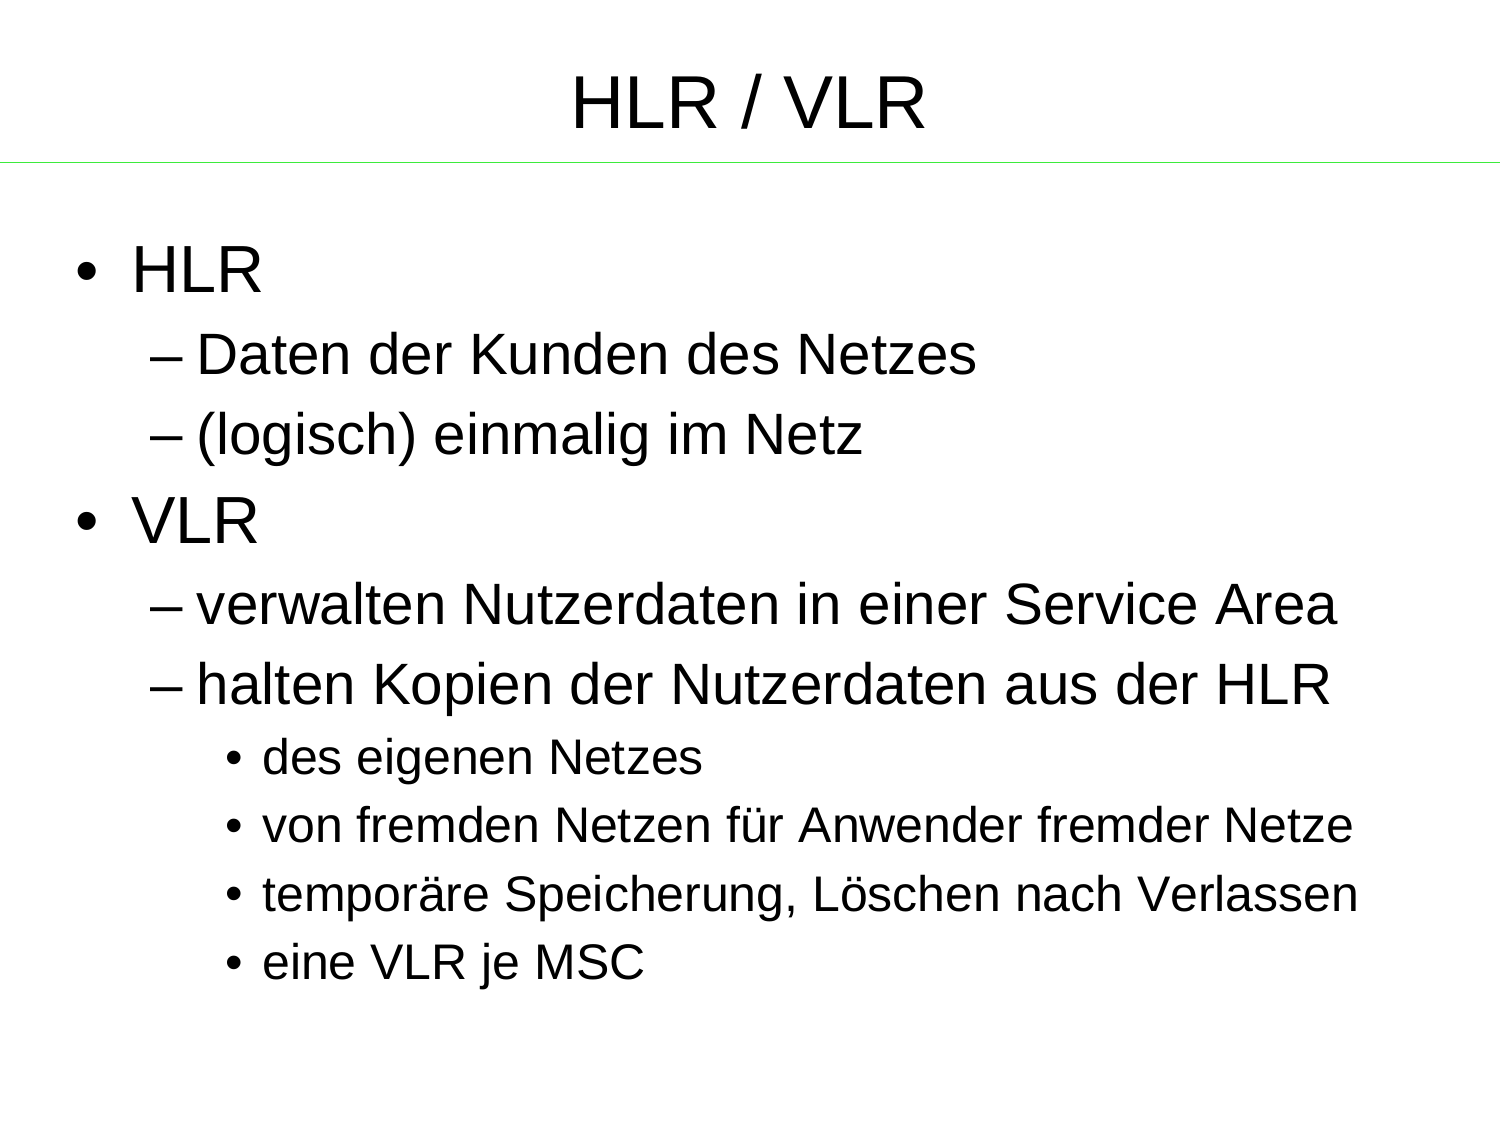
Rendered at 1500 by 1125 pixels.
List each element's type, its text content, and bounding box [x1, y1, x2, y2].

list HLR Daten der Kunden des Netzes (logisch) einmalig im Netz VLR verwalten Nutzerdaten in einer Service Area halten Kopien der Nutzerdaten aus der HLR des eigenen Netzes von fremden Netzen für Anwender fremder Netze temporäre Speicherung, Löschen nach Verlassen eine VLR je MSC [75, 232, 1426, 989]
title HLR / VLR [75, 49, 1426, 156]
